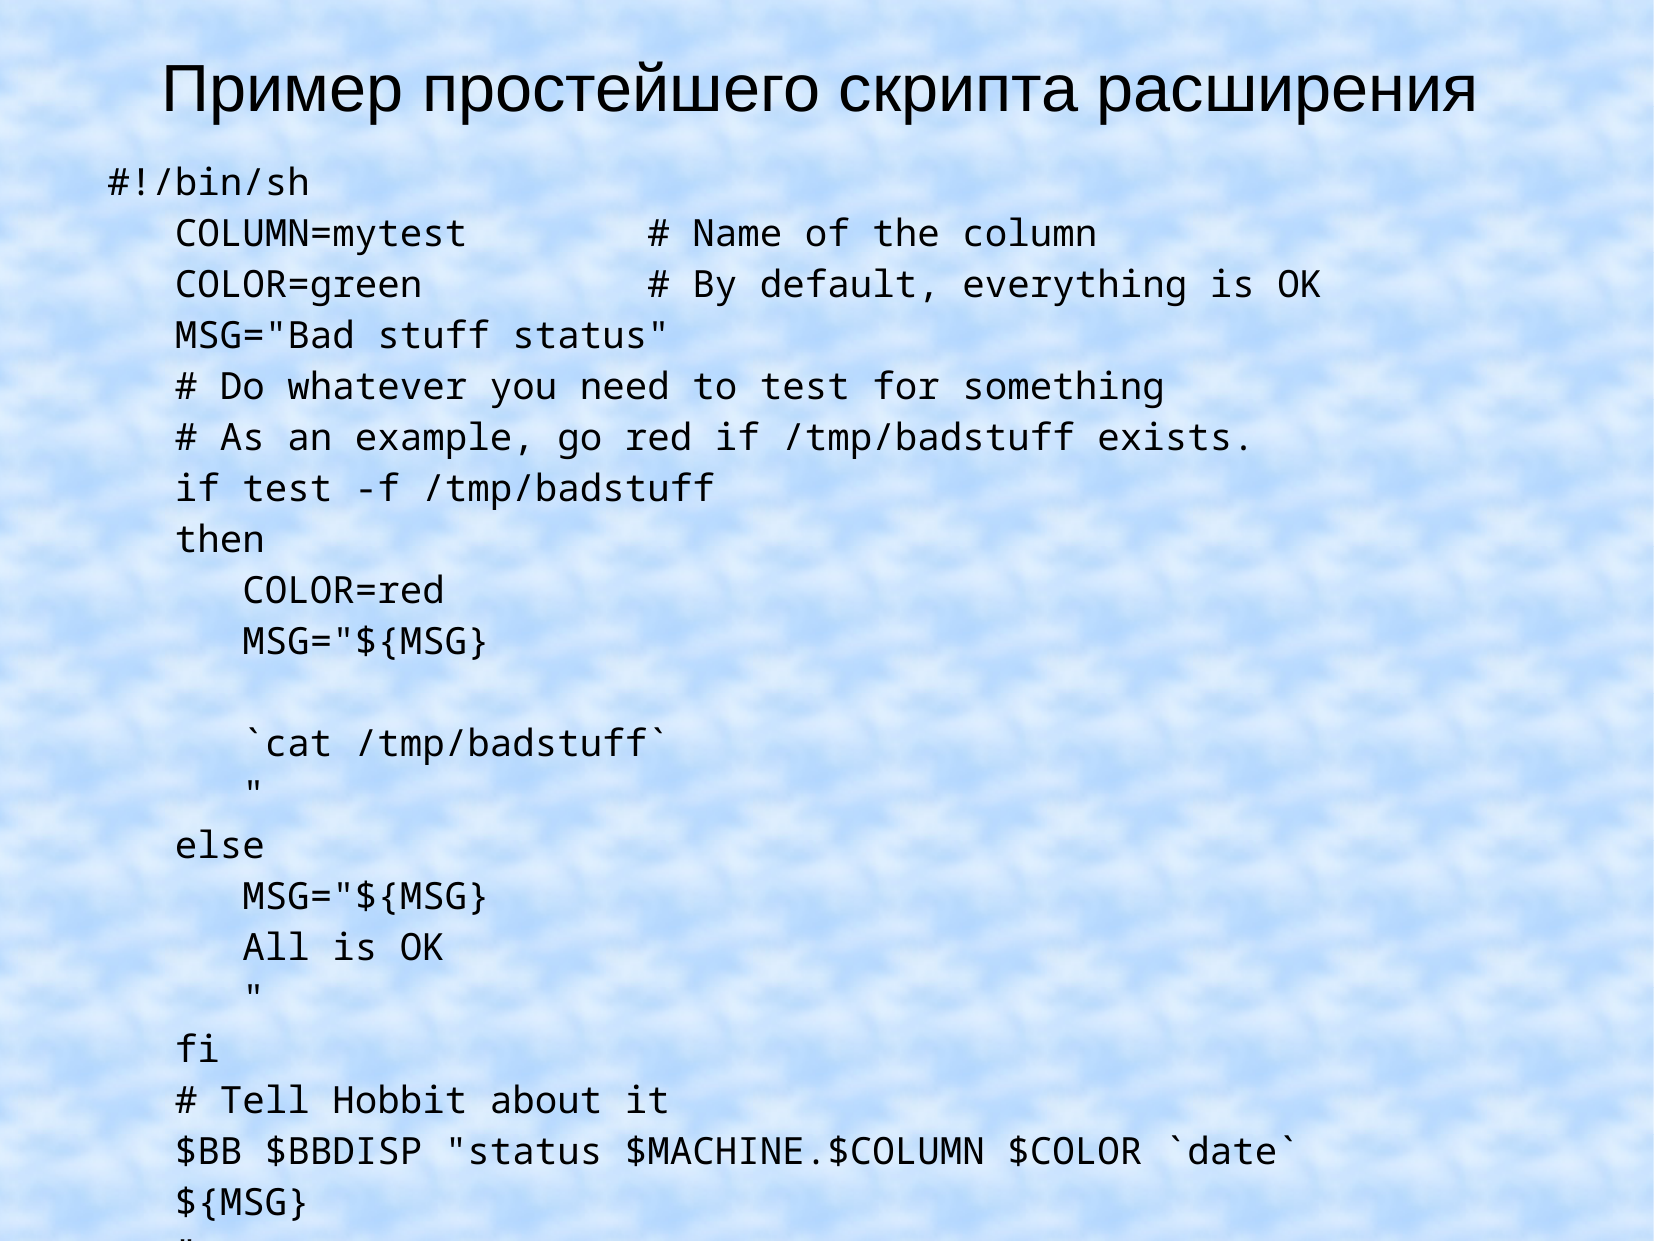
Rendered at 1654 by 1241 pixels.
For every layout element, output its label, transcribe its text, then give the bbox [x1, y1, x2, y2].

text_box #!/bin/sh COLUMN=mytest # Name of the column COLOR=green # By default, everything is OK MSG="Bad stuff status" # Do whatever you need to test for something # As an example, go red if /tmp/badstuff exists. if test -f /tmp/badstuff then COLOR=red MSG="${MSG} `cat /tmp/badstuff` " else MSG="${MSG} All is OK " fi # Tell Hobbit about it $BB $BBDISP "status $MACHINE.$COLUMN $COLOR `date` ${MSG} " exit 0 [92, 147, 1388, 1208]
picture [0, 0, 1654, 1241]
title Пример простейшего скрипта расширения [76, 29, 1565, 149]
